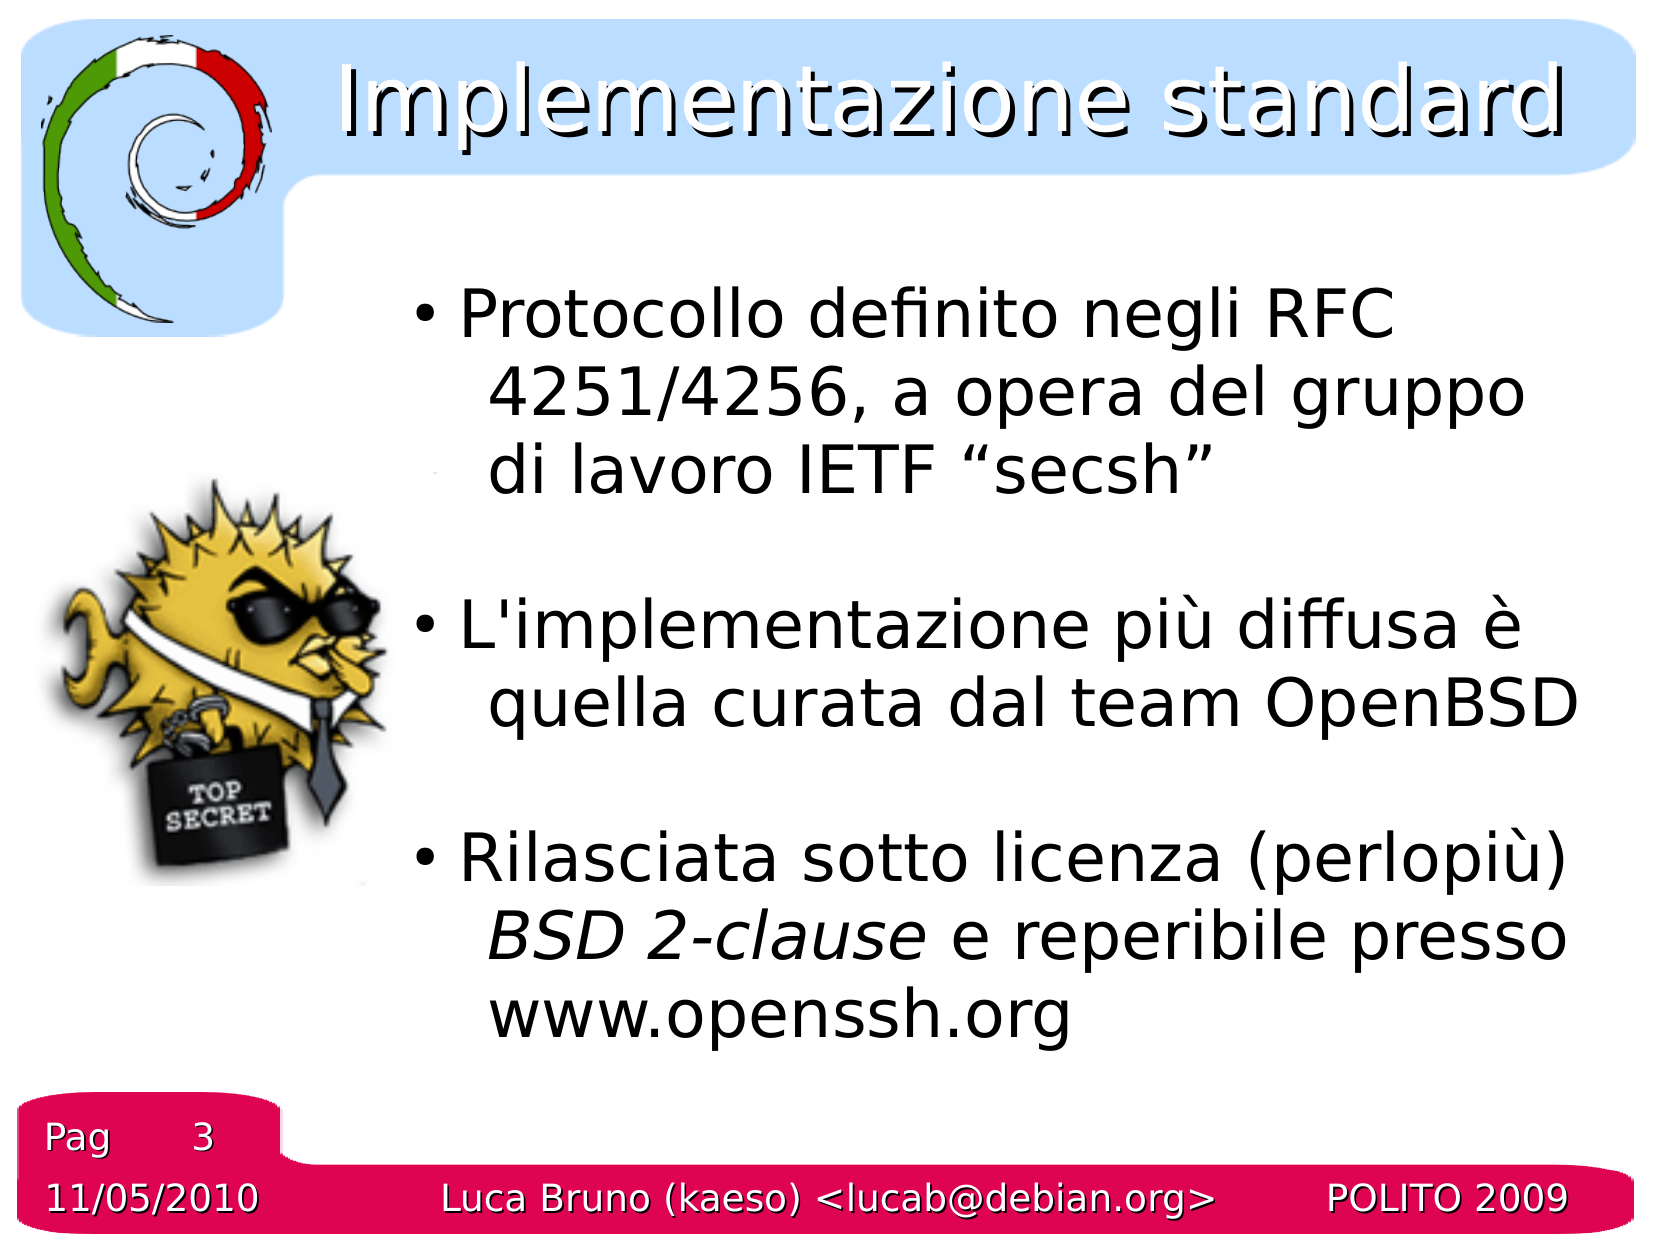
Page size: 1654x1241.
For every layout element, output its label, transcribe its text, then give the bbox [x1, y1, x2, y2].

picture [284, 1092, 1634, 1234]
title Implementazione standard [265, 3, 1636, 196]
text_box 11/05/2010 [29, 1182, 284, 1241]
picture [17, 1092, 413, 1234]
text_box Luca Bruno (kaeso) <lucab@debian.org> POLITO 2009 [425, 1169, 1585, 1241]
picture [21, 19, 1636, 337]
text_box Pag <numero> [29, 1108, 415, 1182]
subtitle Protocollo definito negli RFC 4251/4256, a opera del gruppo di lavoro IETF “secsh” L'implementazione più diffusa è quella curata dal team OpenBSD Rilasciata sotto licenza (perlopiù) BSD 2-clause e reperibile presso www.openssh.org [413, 206, 1625, 1123]
picture [17, 472, 413, 886]
